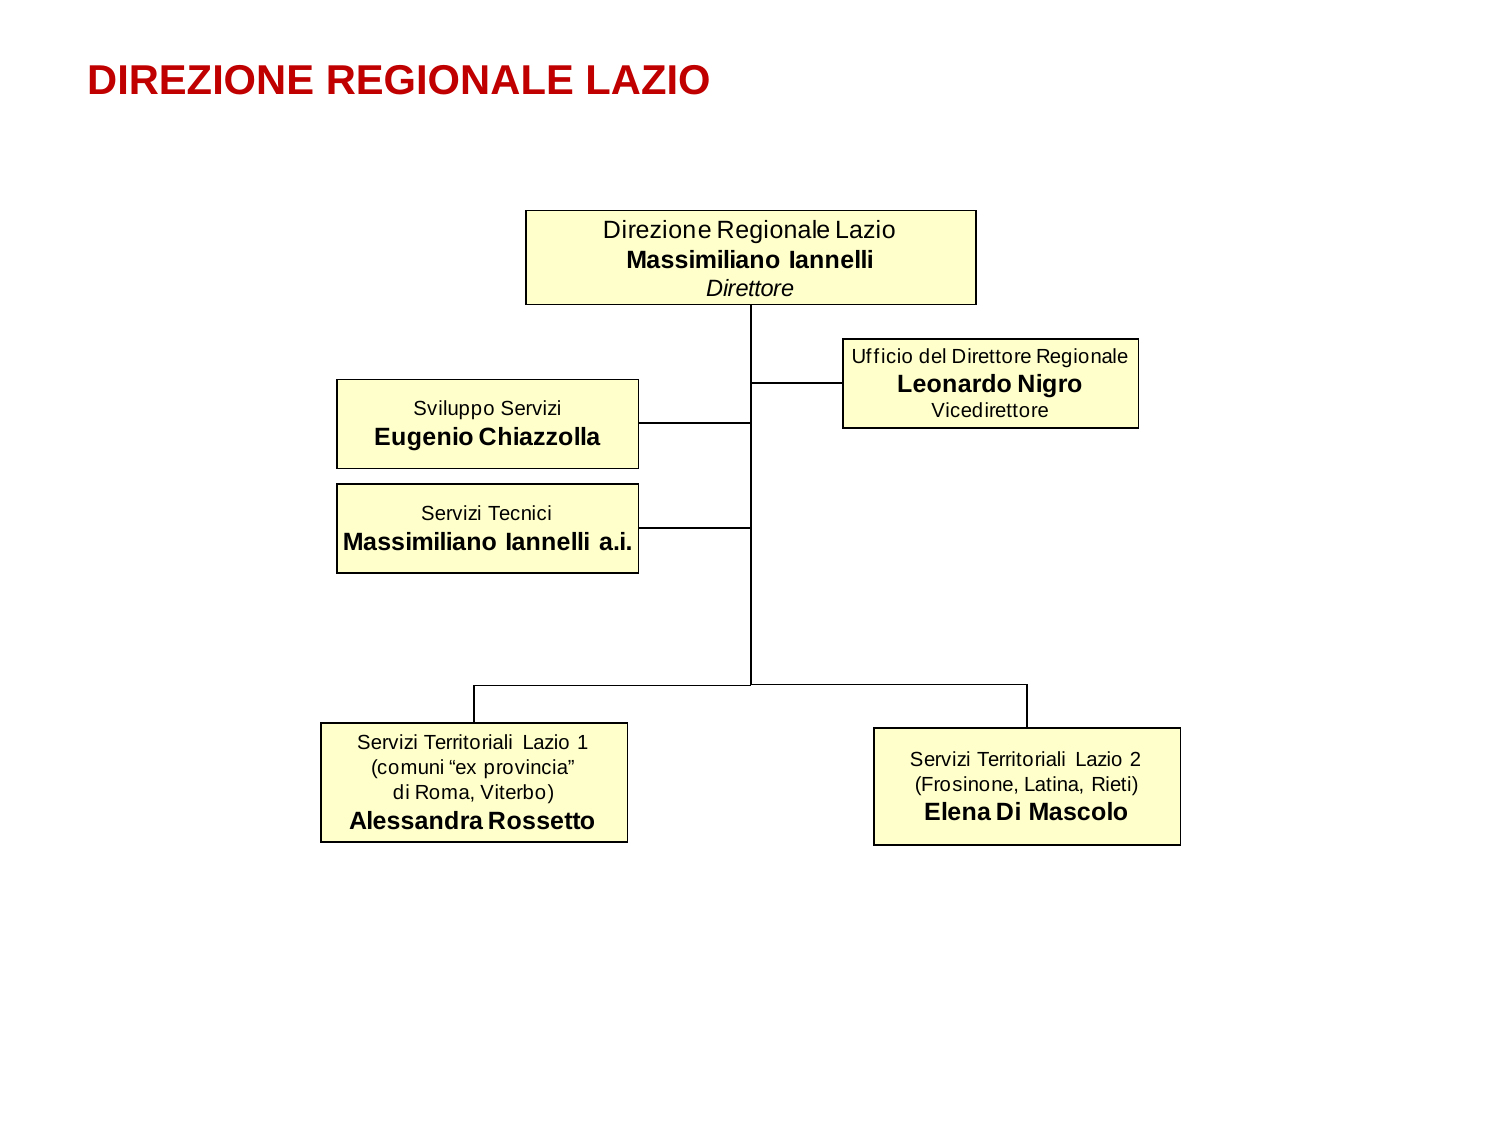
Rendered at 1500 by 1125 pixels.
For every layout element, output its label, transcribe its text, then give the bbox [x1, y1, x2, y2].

picture [318, 205, 1182, 846]
text_box DIREZIONE REGIONALE LAZIO [72, 45, 1462, 128]
